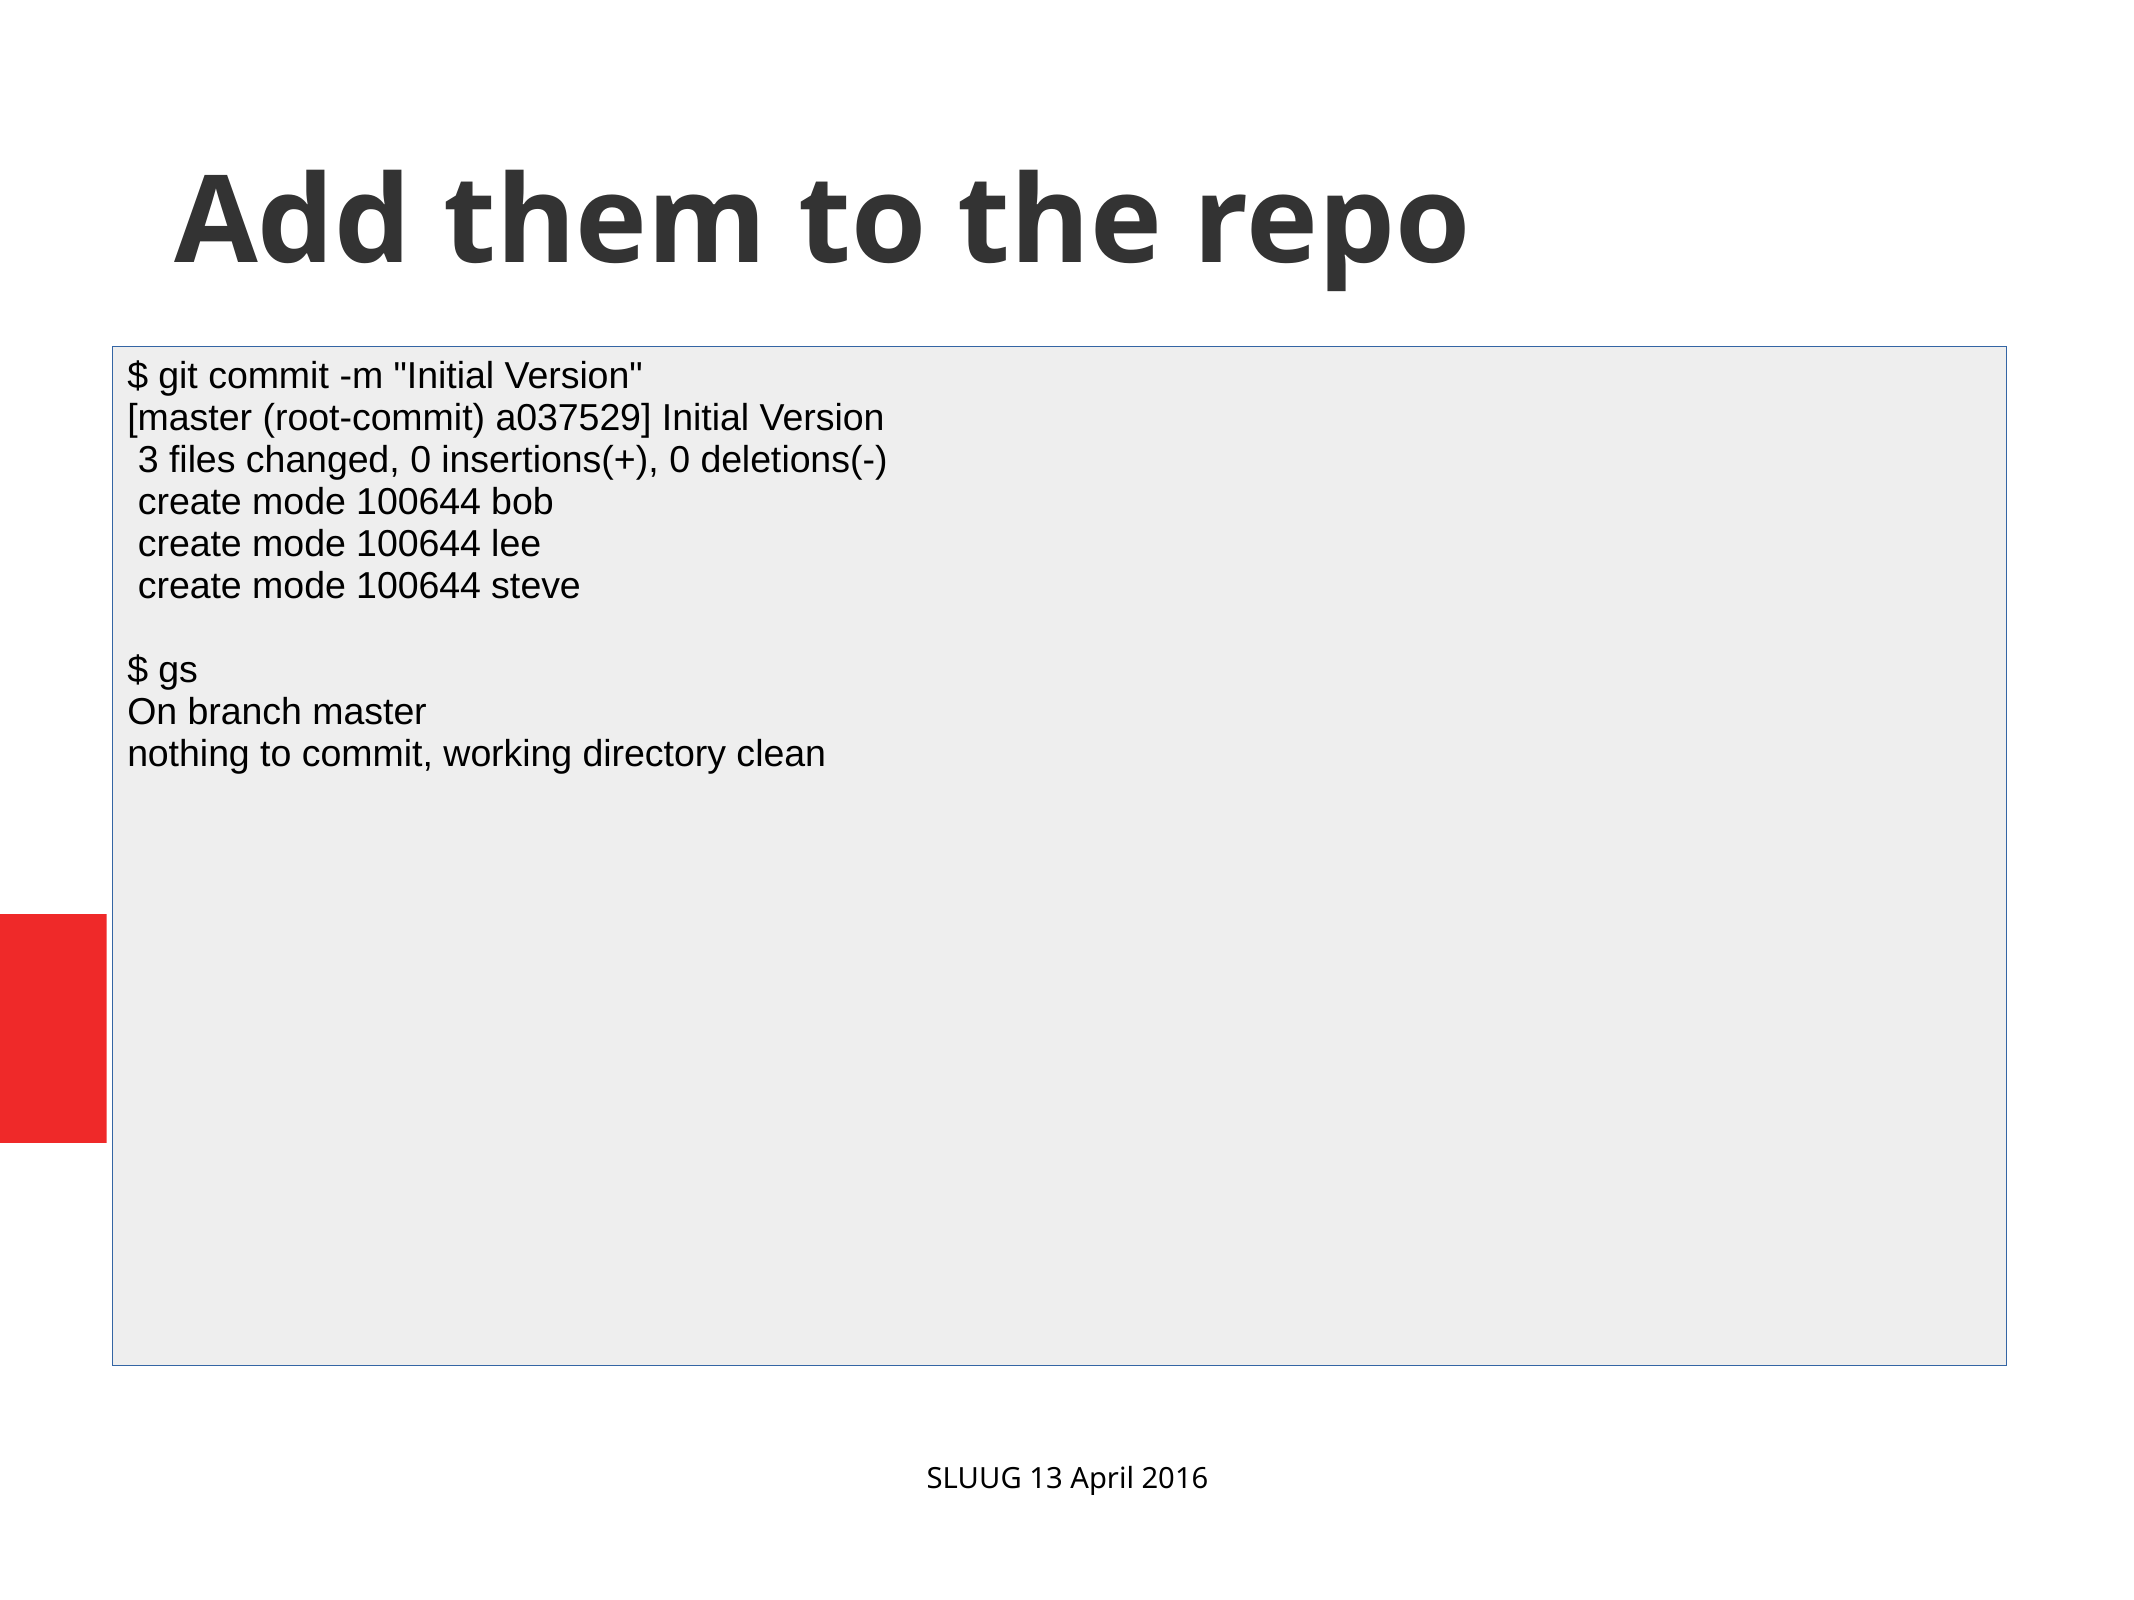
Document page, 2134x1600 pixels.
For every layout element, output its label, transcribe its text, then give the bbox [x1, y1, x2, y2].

title Add them to the repo [174, 62, 1988, 347]
text_box $ git commit -m "Initial Version" [master (root-commit) a037529] Initial Version 3 files changed, 0 insertions(+), 0 deletions(-) create mode 100644 bob create mode 100644 lee create mode 100644 steve $ gs On branch master nothing to commit, working directory clean [113, 347, 2006, 1366]
